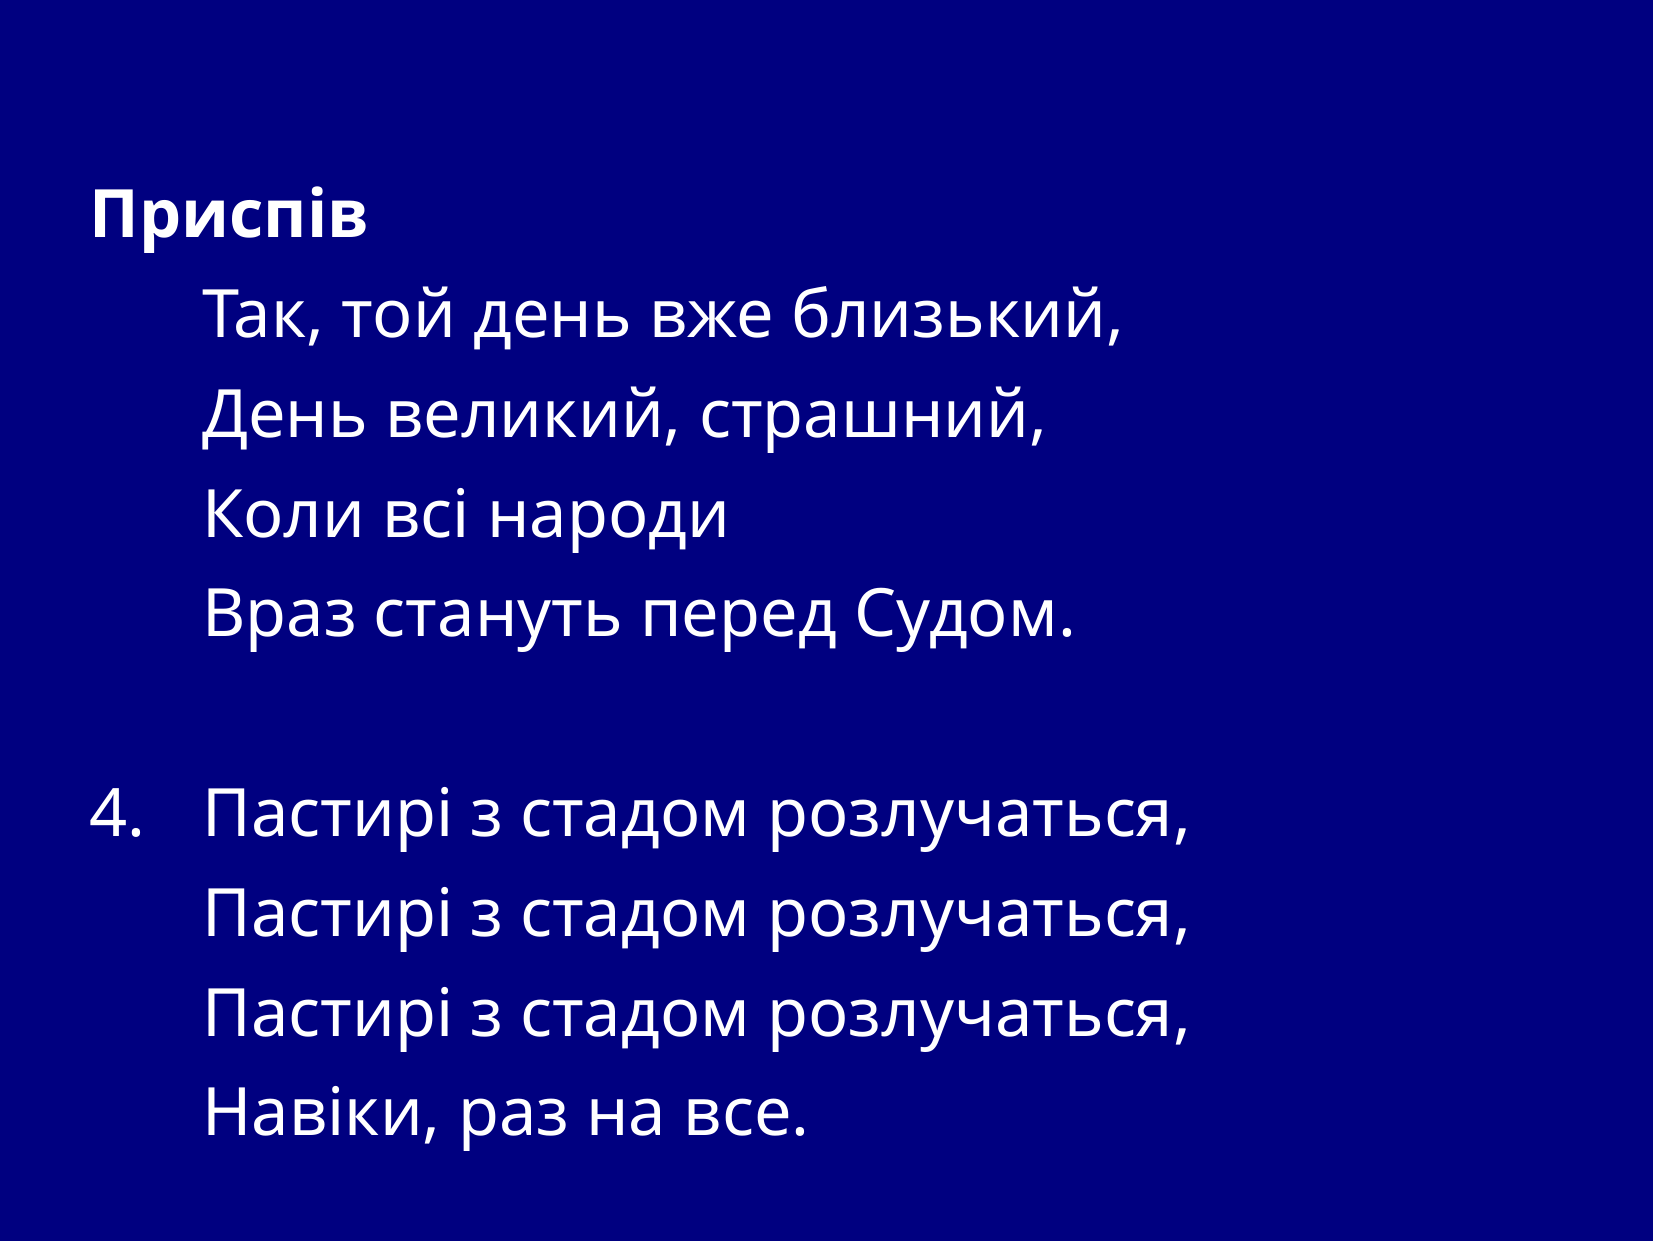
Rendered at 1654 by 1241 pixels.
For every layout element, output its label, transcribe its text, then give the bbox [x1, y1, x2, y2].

text_box Приспів Так, той день вже близький, День великий, страшний, Коли всі народи Враз стануть перед Судом. 4. Пастирі з стадом розлучаться, Пастирі з стадом розлучаться, Пастирі з стадом розлучаться, Навіки, раз на все. [75, 150, 1576, 1163]
